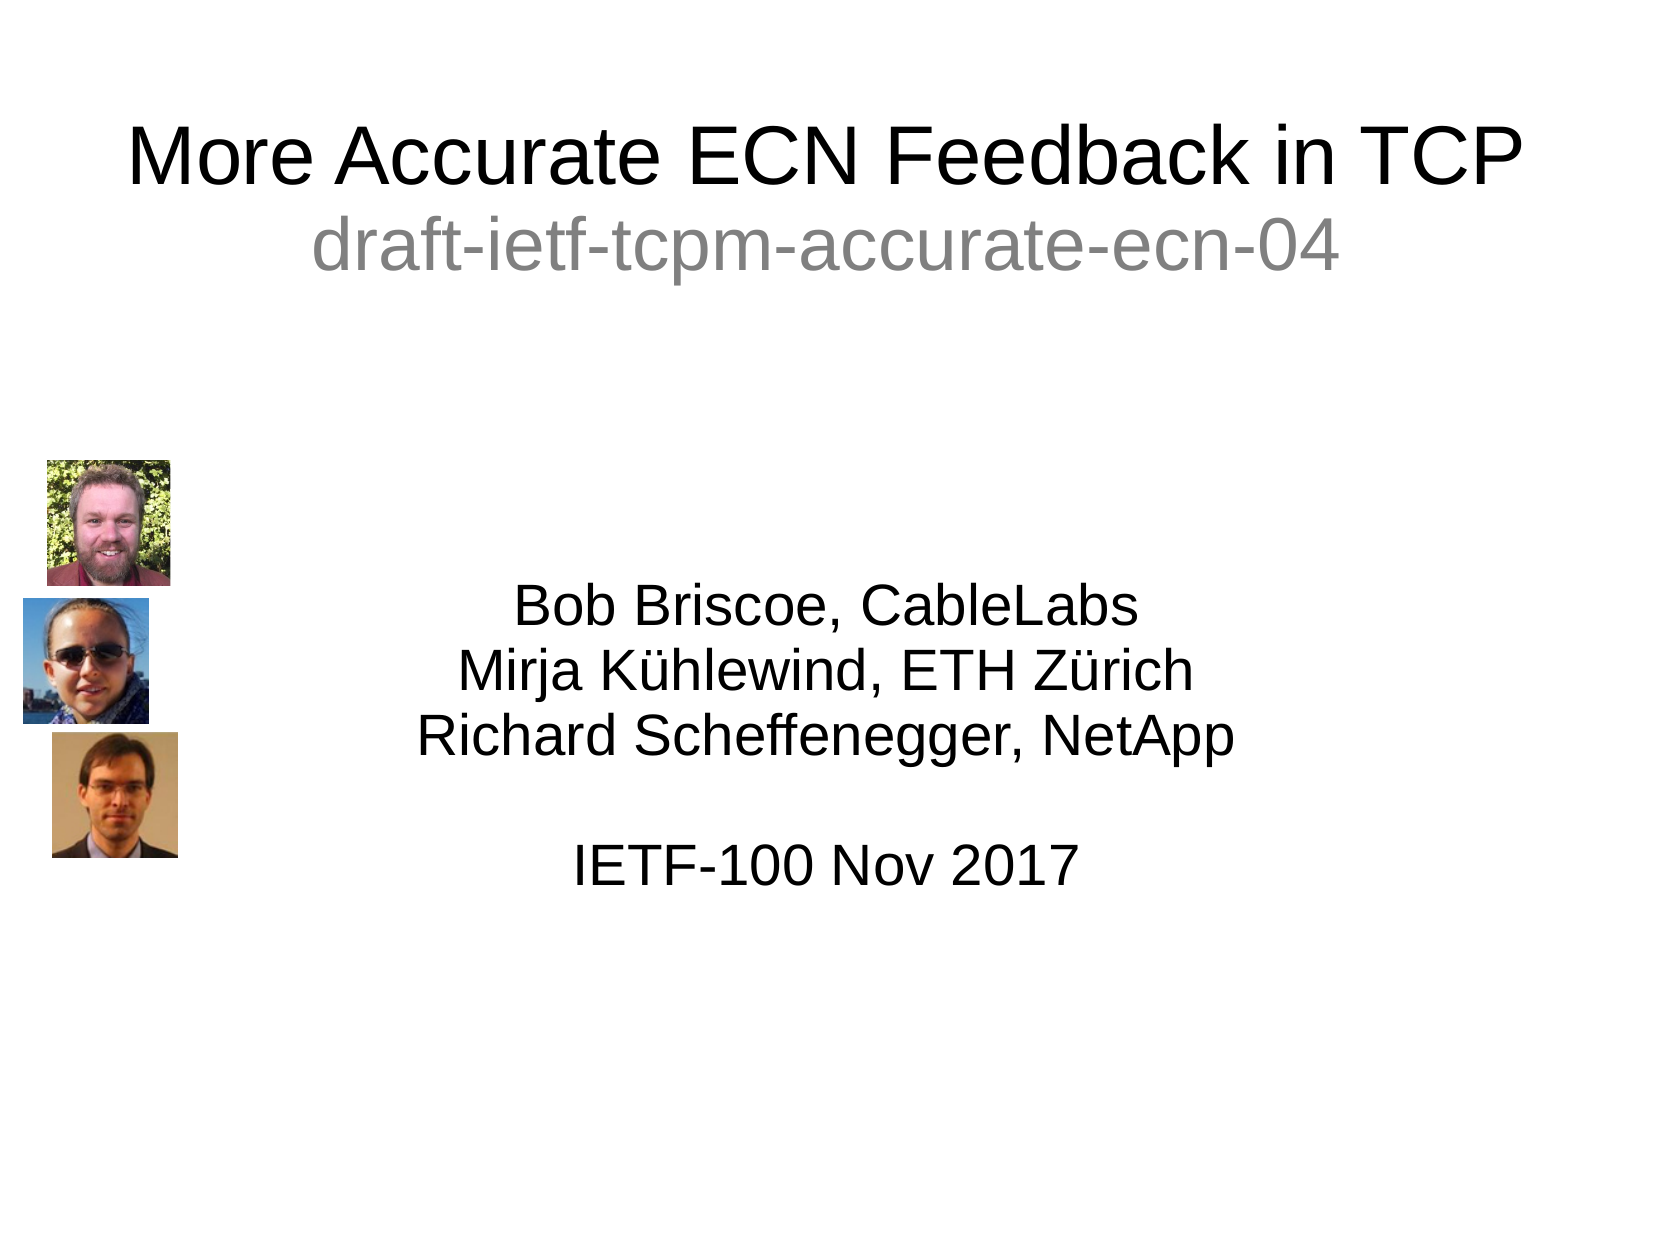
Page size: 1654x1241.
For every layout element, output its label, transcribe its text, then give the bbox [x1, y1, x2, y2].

picture [47, 460, 171, 586]
picture [52, 732, 178, 858]
subtitle Bob Briscoe, CableLabs Mirja Kühlewind, ETH Zürich Richard Scheffenegger, NetApp IETF-100 Nov 2017 [82, 460, 1571, 1010]
picture [23, 598, 149, 724]
title More Accurate ECN Feedback in TCP draft-ietf-tcpm-accurate-ecn-04 [82, 58, 1571, 337]
